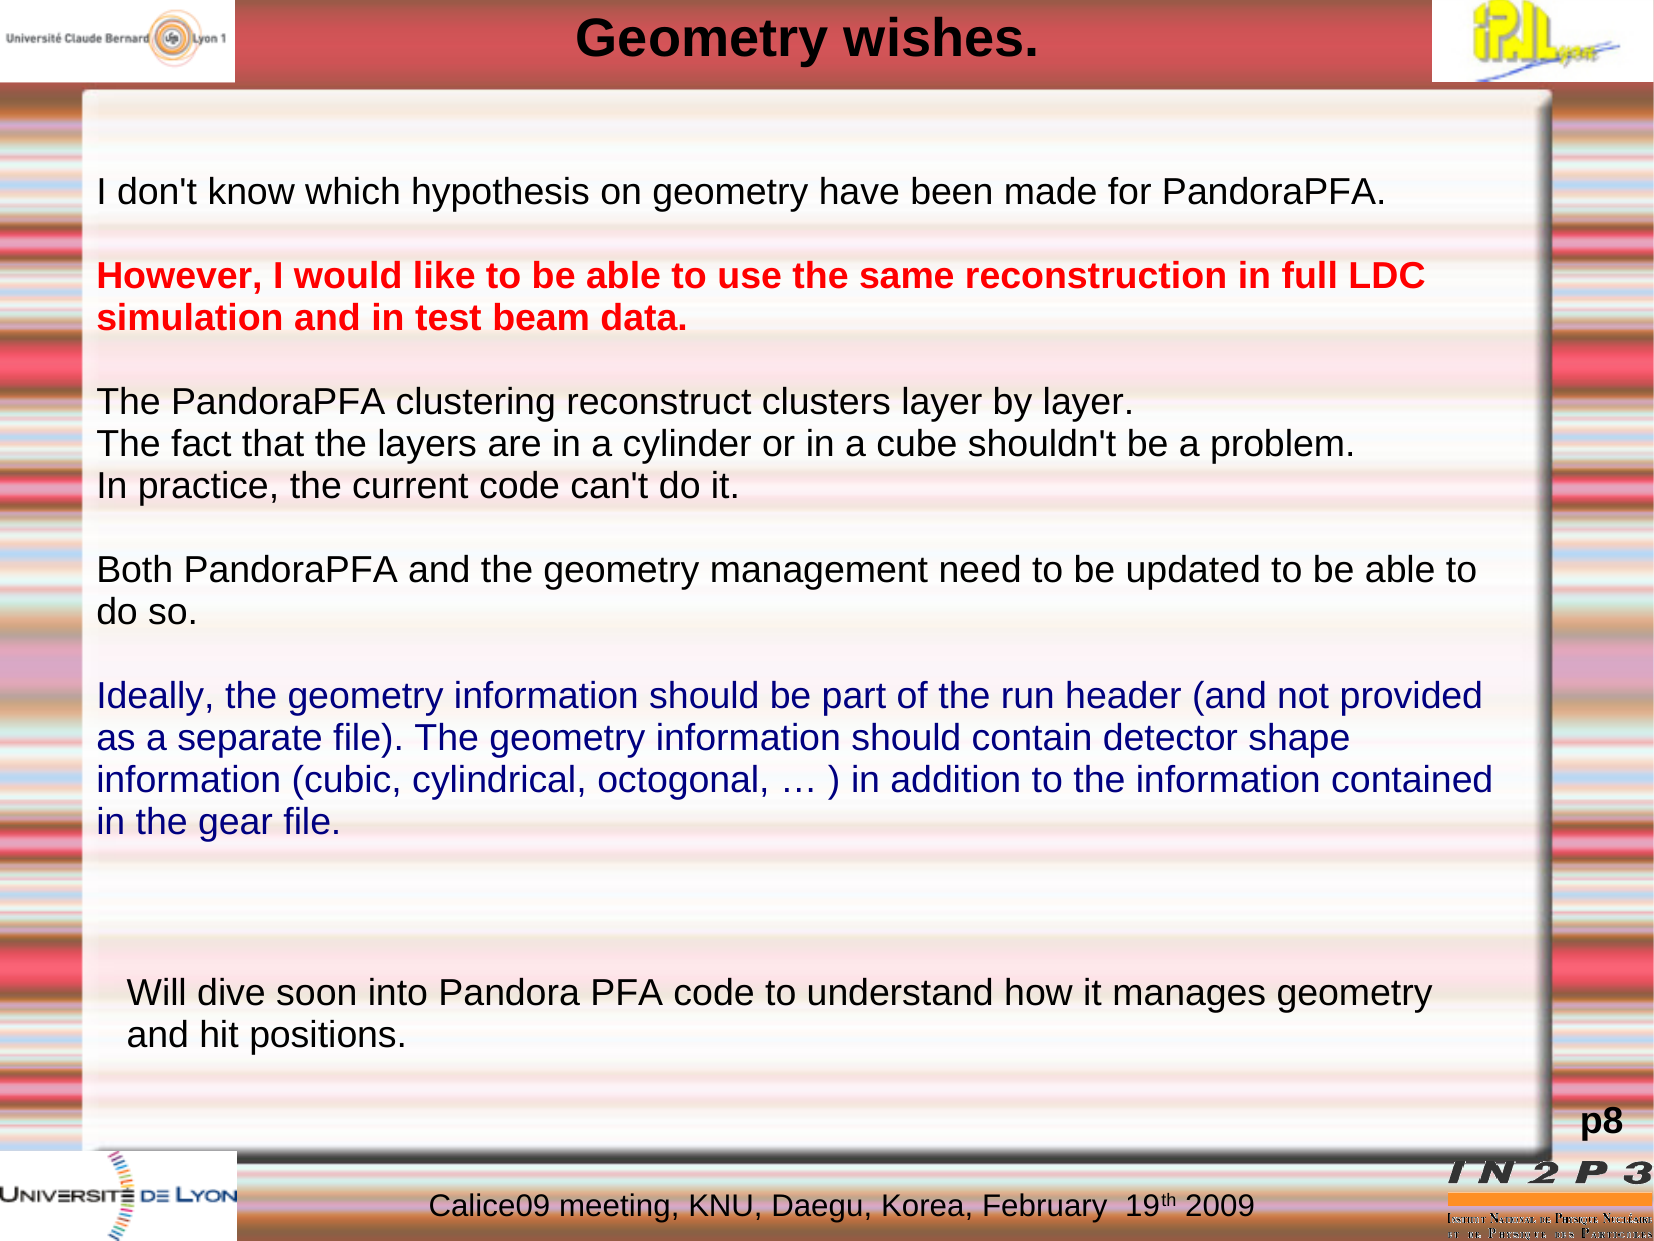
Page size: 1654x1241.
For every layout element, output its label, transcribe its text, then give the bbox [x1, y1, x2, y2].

text_box Geometry wishes. [561, 0, 1056, 89]
text_box Will dive soon into Pandora PFA code to understand how it manages geometry and hit positions. [111, 964, 1447, 1063]
text_box I don't know which hypothesis on geometry have been made for PandoraPFA. However, I would like to be able to use the same reconstruction in full LDC simulation and in test beam data. The PandoraPFA clustering reconstruct clusters layer by layer. The fact that the layers are in a cylinder or in a cube shouldn't be a problem. In practice, the current code can't do it. Both PandoraPFA and the geometry management need to be updated to be able to do so. Ideally, the geometry information should be part of the run header (and not provided as a separate file). The geometry information should contain detector shape information (cubic, cylindrical, octogonal, … ) in addition to the information contained in the gear file. [81, 163, 1536, 896]
picture [0, 0, 1654, 1241]
